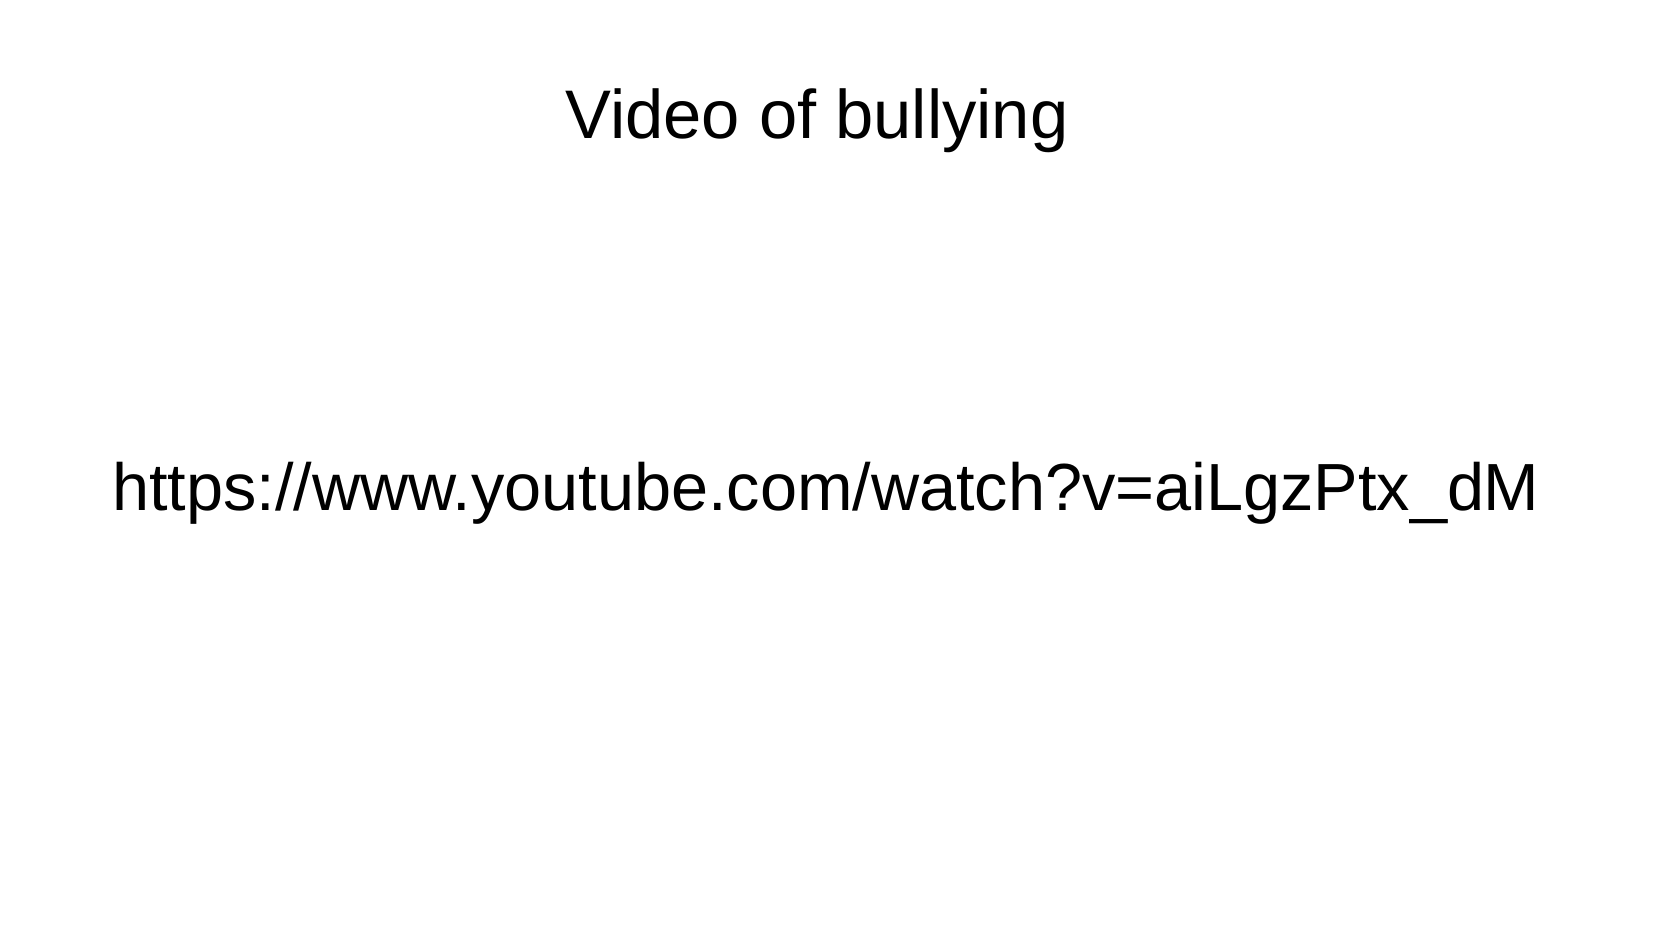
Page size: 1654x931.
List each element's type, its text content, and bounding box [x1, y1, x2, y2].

subtitle https://www.youtube.com/watch?v=aiLgzPtx_dM [82, 217, 1571, 758]
title Video of bullying [82, 37, 1571, 193]
